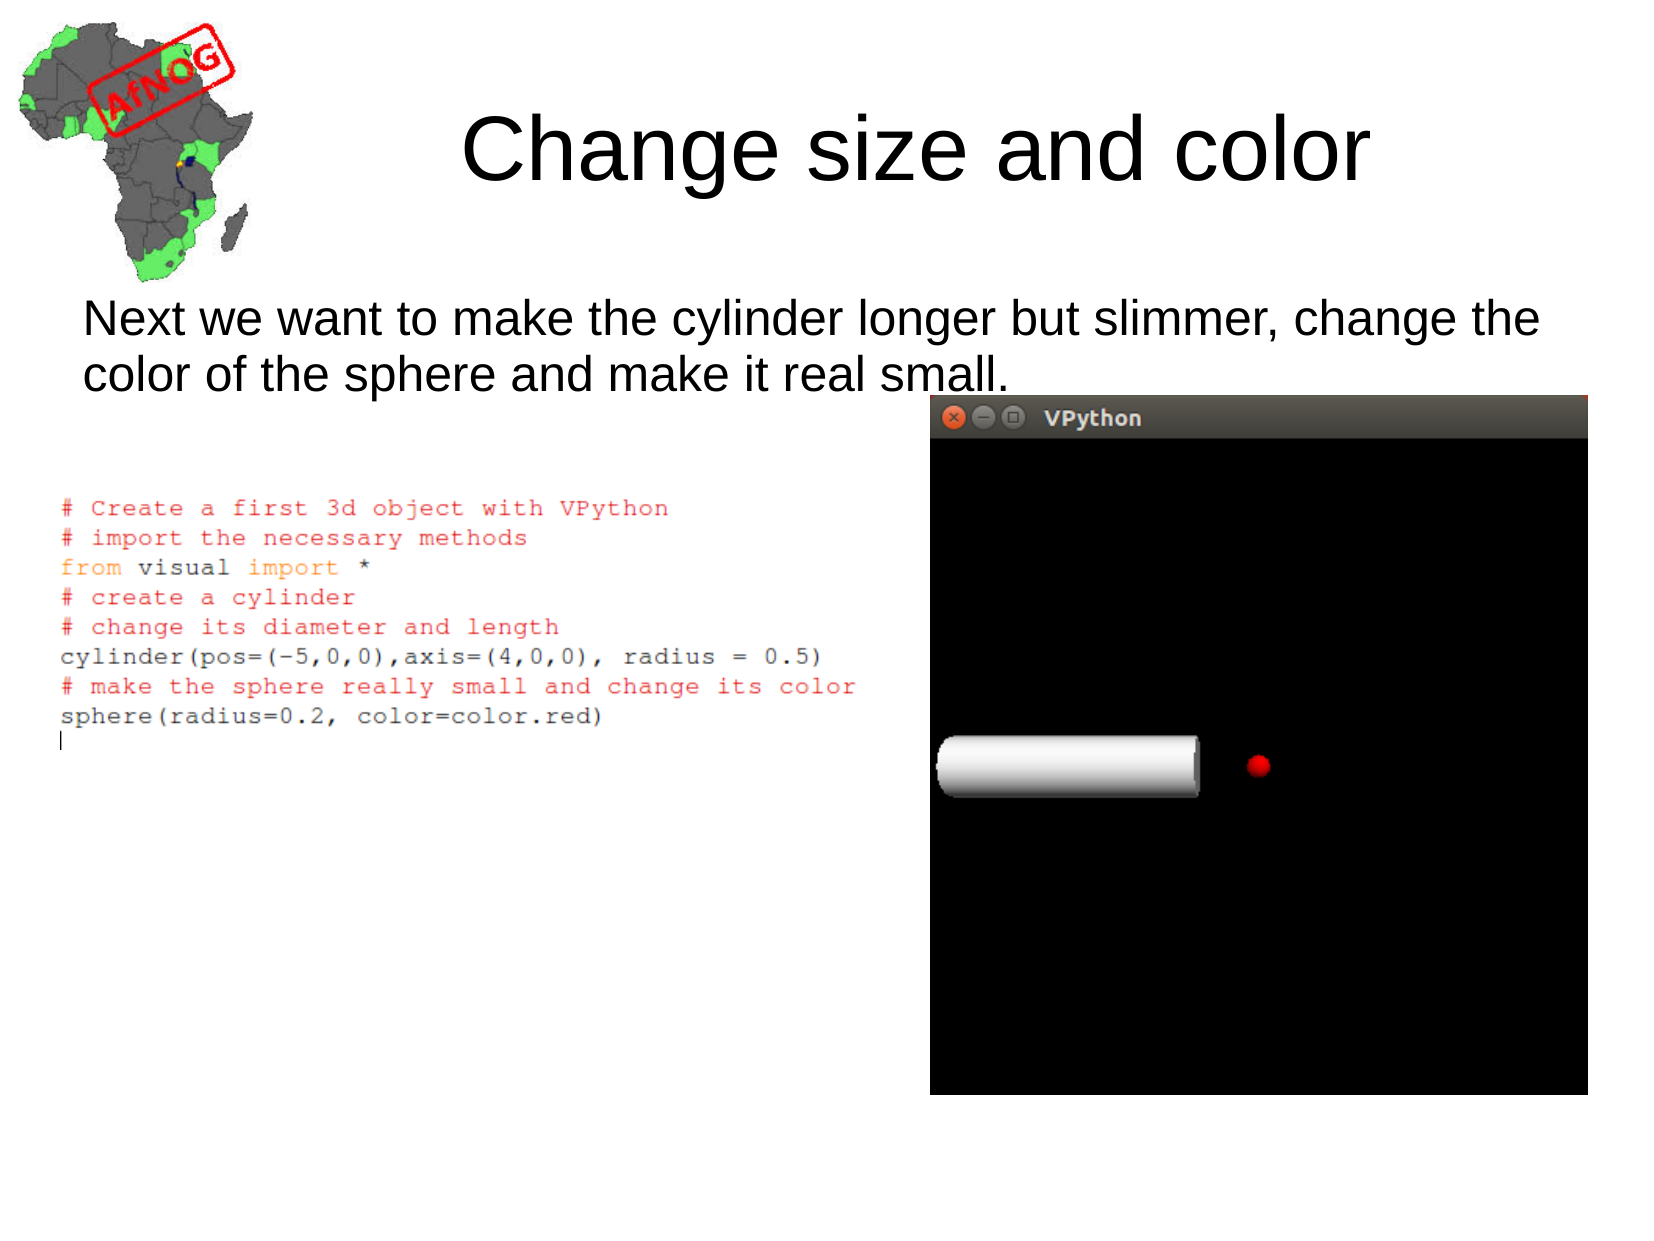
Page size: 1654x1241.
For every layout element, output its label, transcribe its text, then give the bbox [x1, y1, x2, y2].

picture [930, 395, 1588, 1096]
list Next we want to make the cylinder longer but slimmer, change the color of the sphere and make it real small. [82, 290, 1571, 1010]
picture [9, 0, 259, 291]
title Change size and color [258, 45, 1576, 253]
picture [60, 492, 906, 751]
